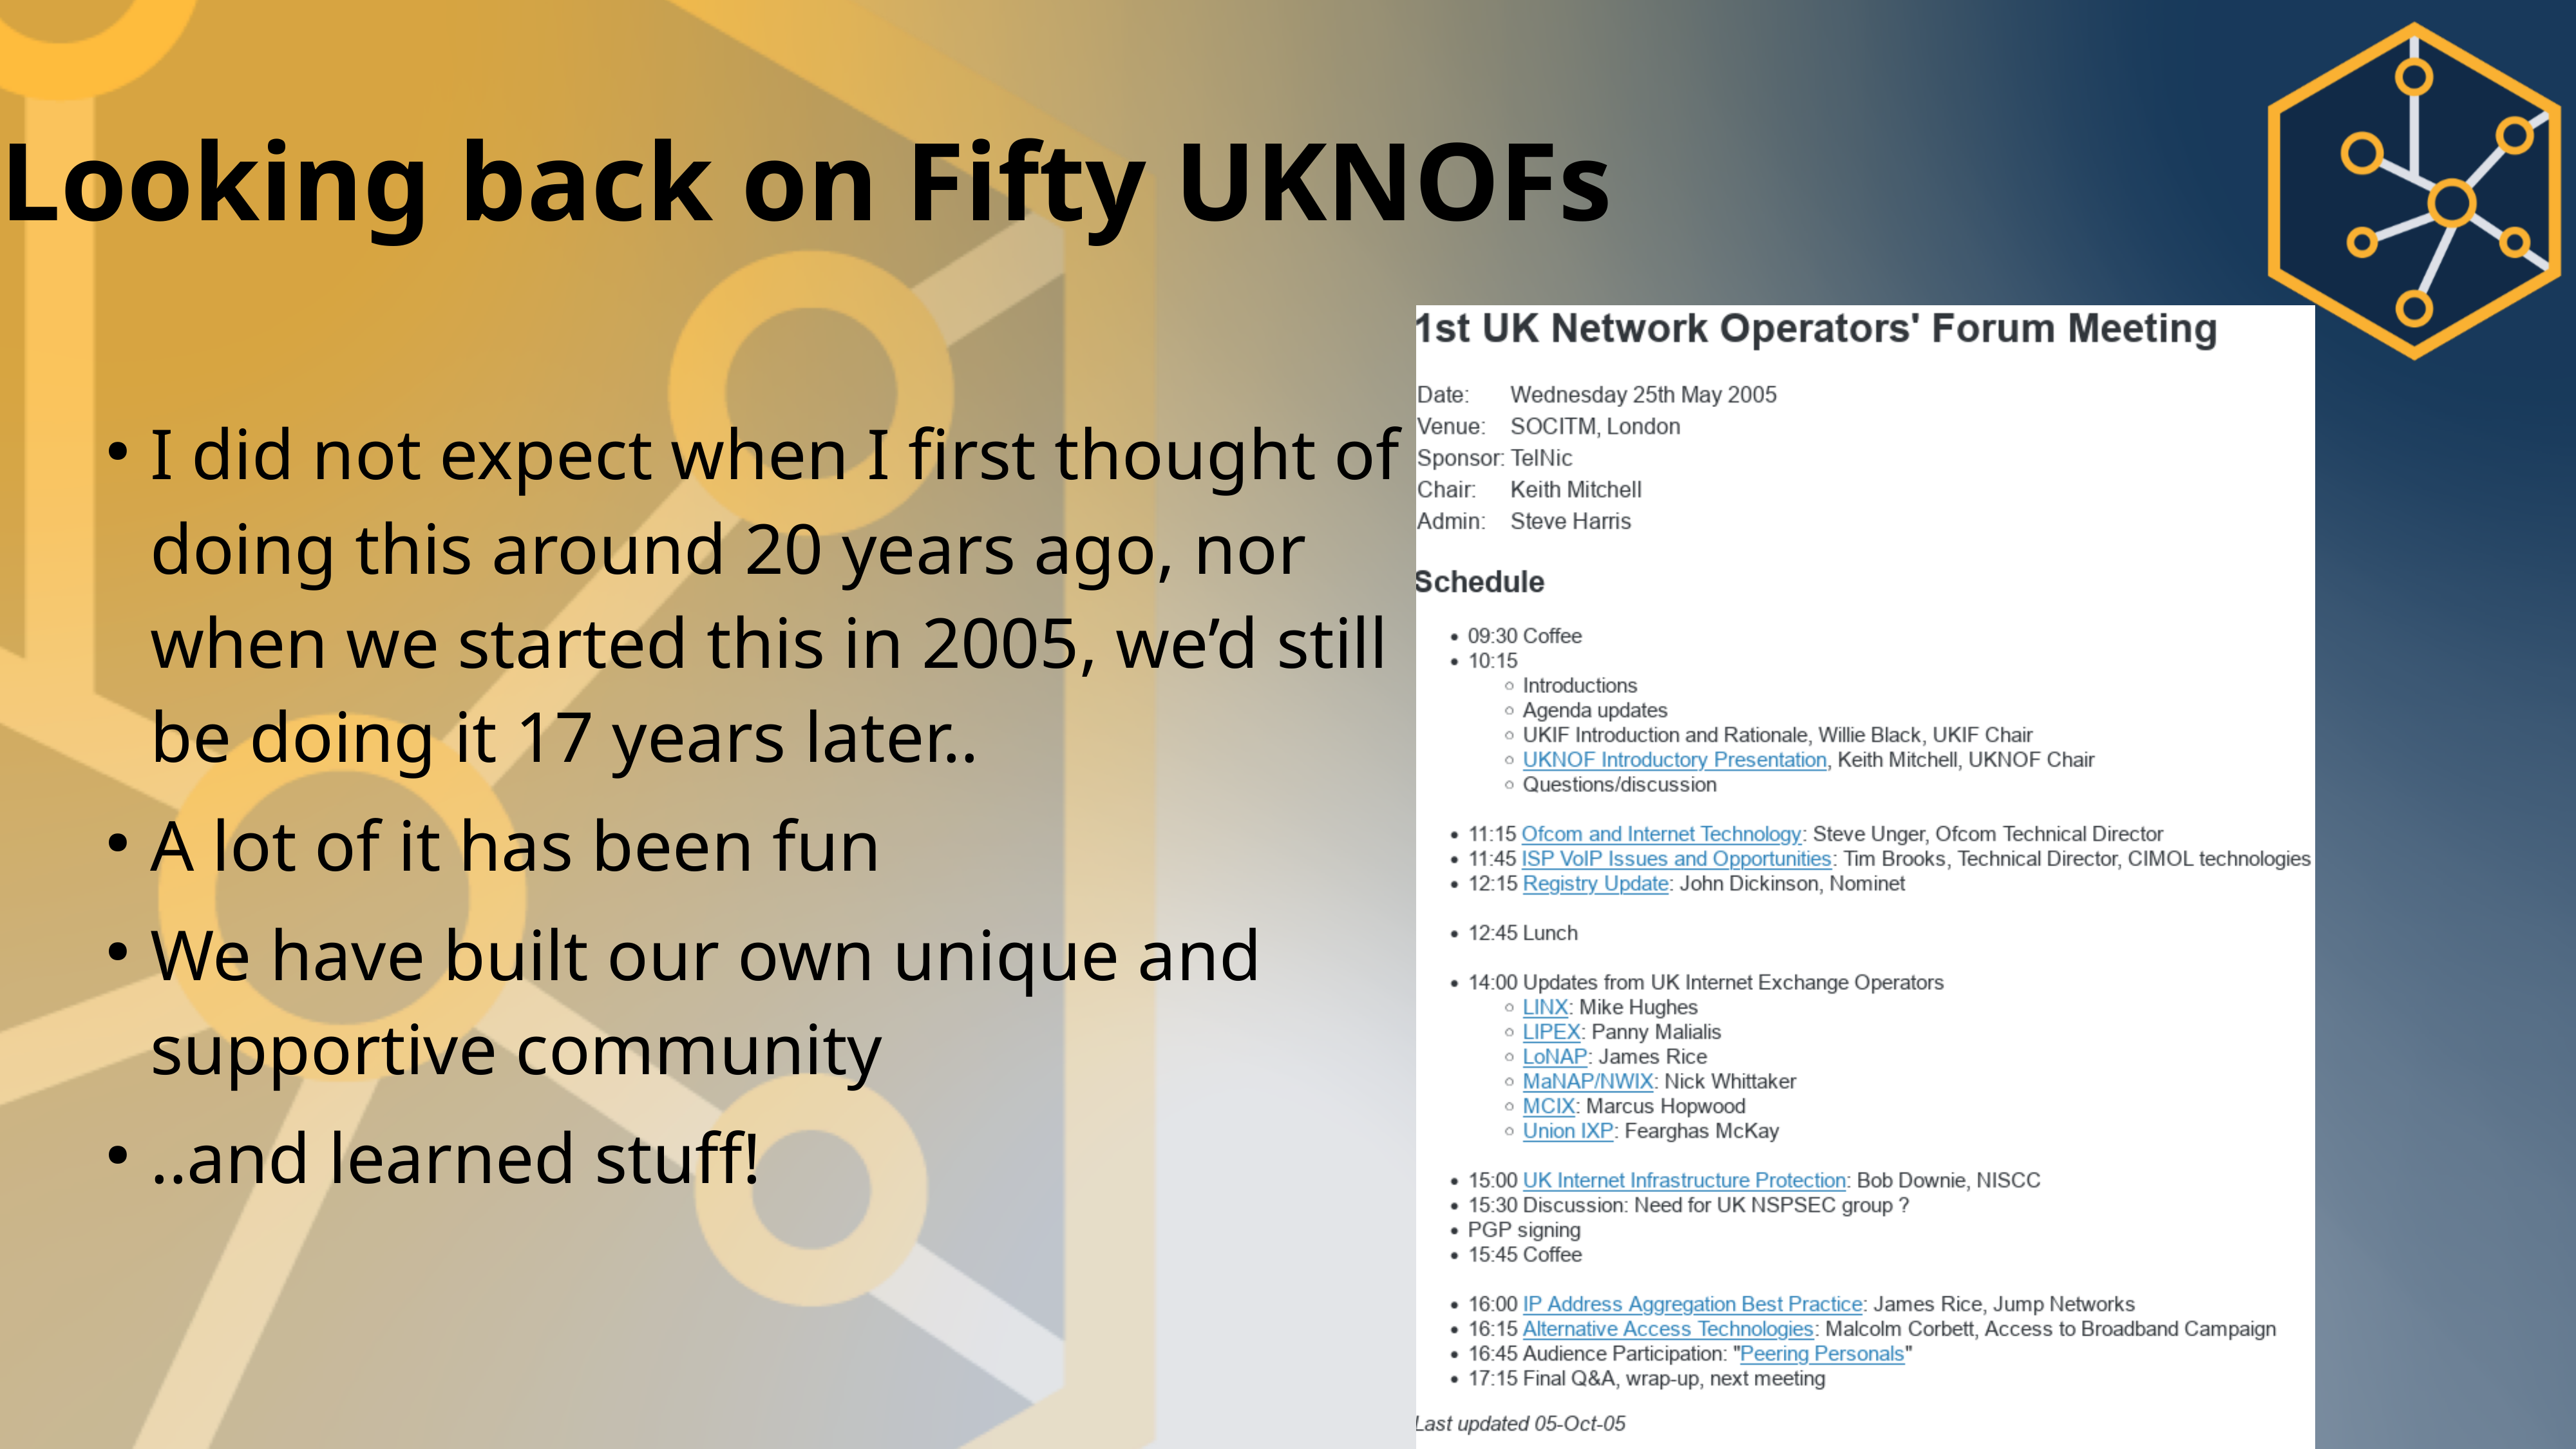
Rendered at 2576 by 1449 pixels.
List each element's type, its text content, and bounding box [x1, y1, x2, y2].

title Looking back on Fifty UKNOFs [0, 57, 1691, 300]
list I did not expect when I first thought of doing this around 20 years ago, nor when we started this in 2005, we’d still be doing it 17 years later.. A lot of it has been fun We have built our own unique and supportive community ..and learned stuff! [97, 405, 1430, 1247]
picture [0, 0, 2576, 1449]
